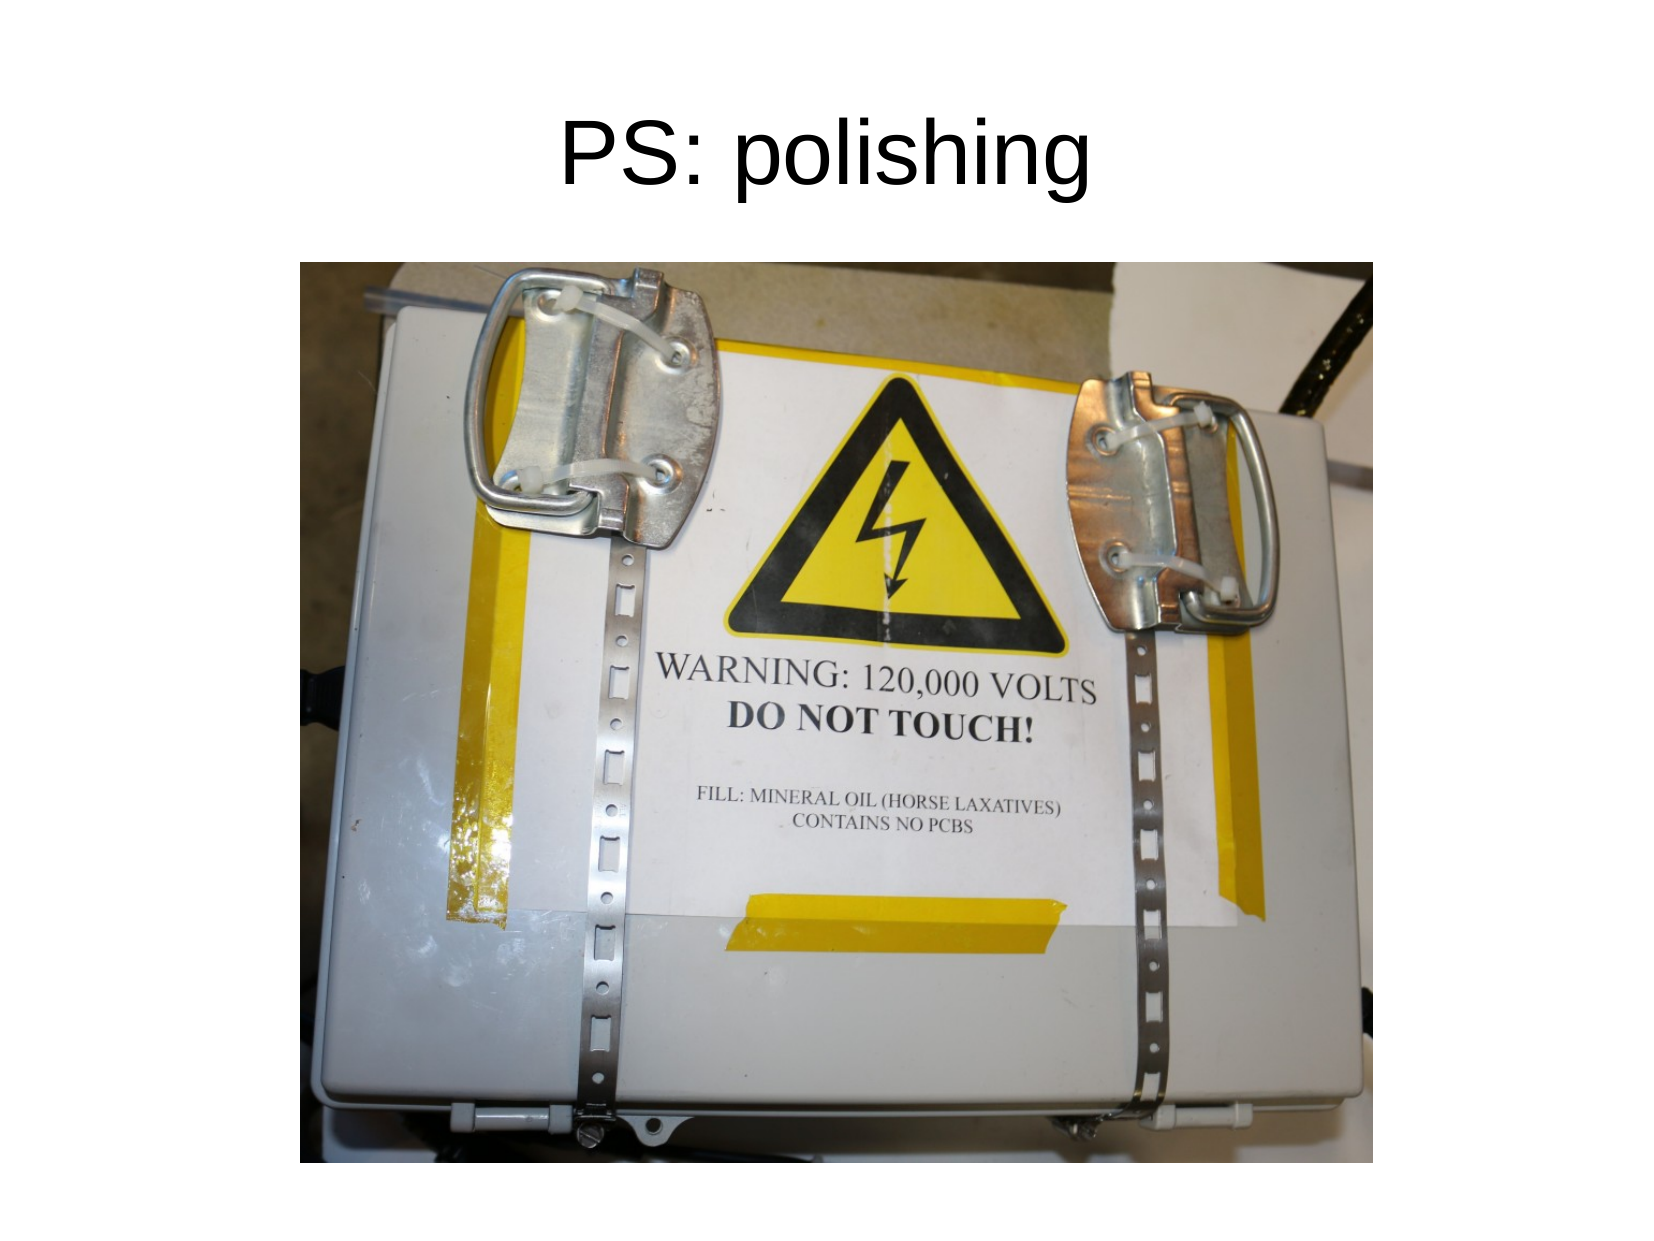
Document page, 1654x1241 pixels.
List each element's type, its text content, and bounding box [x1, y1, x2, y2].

picture [300, 262, 1373, 1163]
title PS: polishing [82, 49, 1571, 257]
